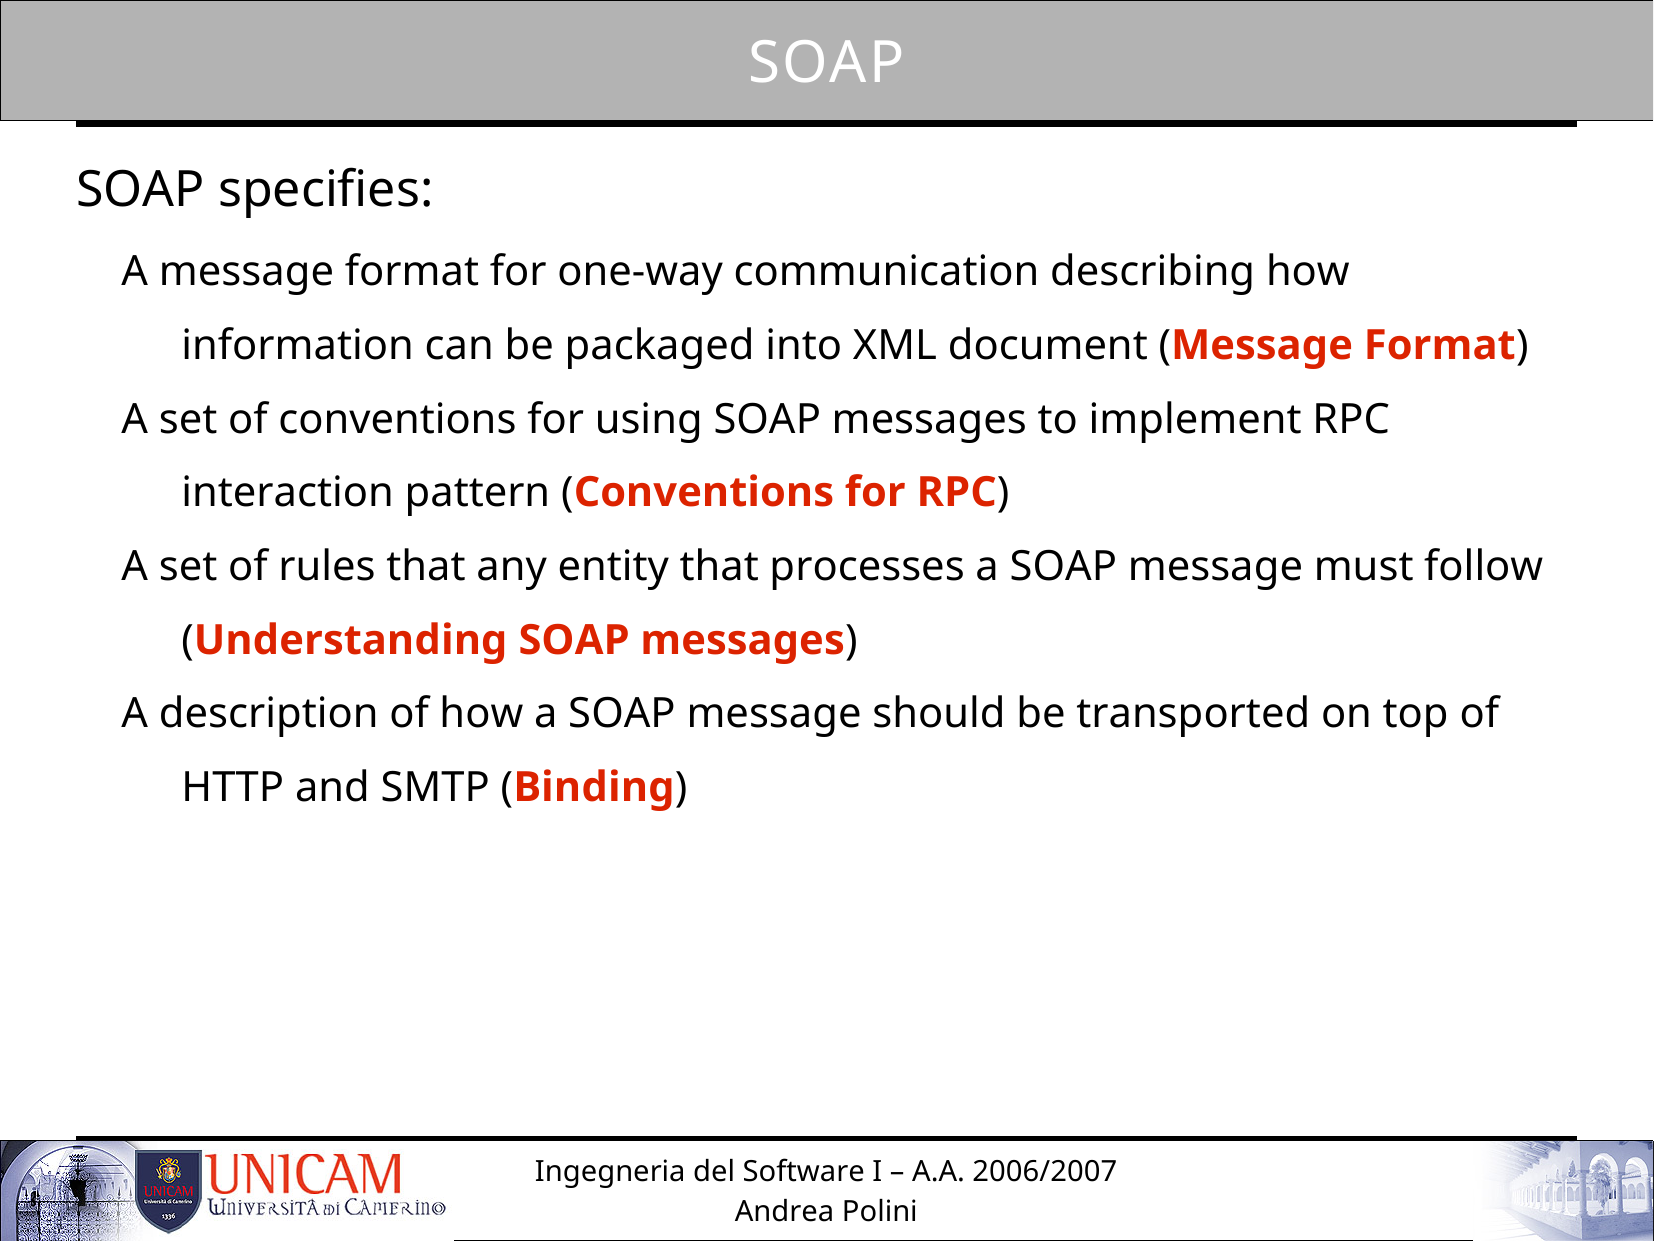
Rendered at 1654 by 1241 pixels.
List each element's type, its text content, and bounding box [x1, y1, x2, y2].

title SOAP [0, 0, 1653, 121]
picture [0, 1141, 454, 1241]
list SOAP specifies: A message format for one-way communication describing how information can be packaged into XML document (Message Format) A set of conventions for using SOAP messages to implement RPC interaction pattern (Conventions for RPC) A set of rules that any entity that processes a SOAP message must follow (Understanding SOAP messages) A description of how a SOAP message should be transported on top of HTTP and SMTP (Binding) [76, 152, 1577, 769]
picture [1473, 1141, 1654, 1241]
